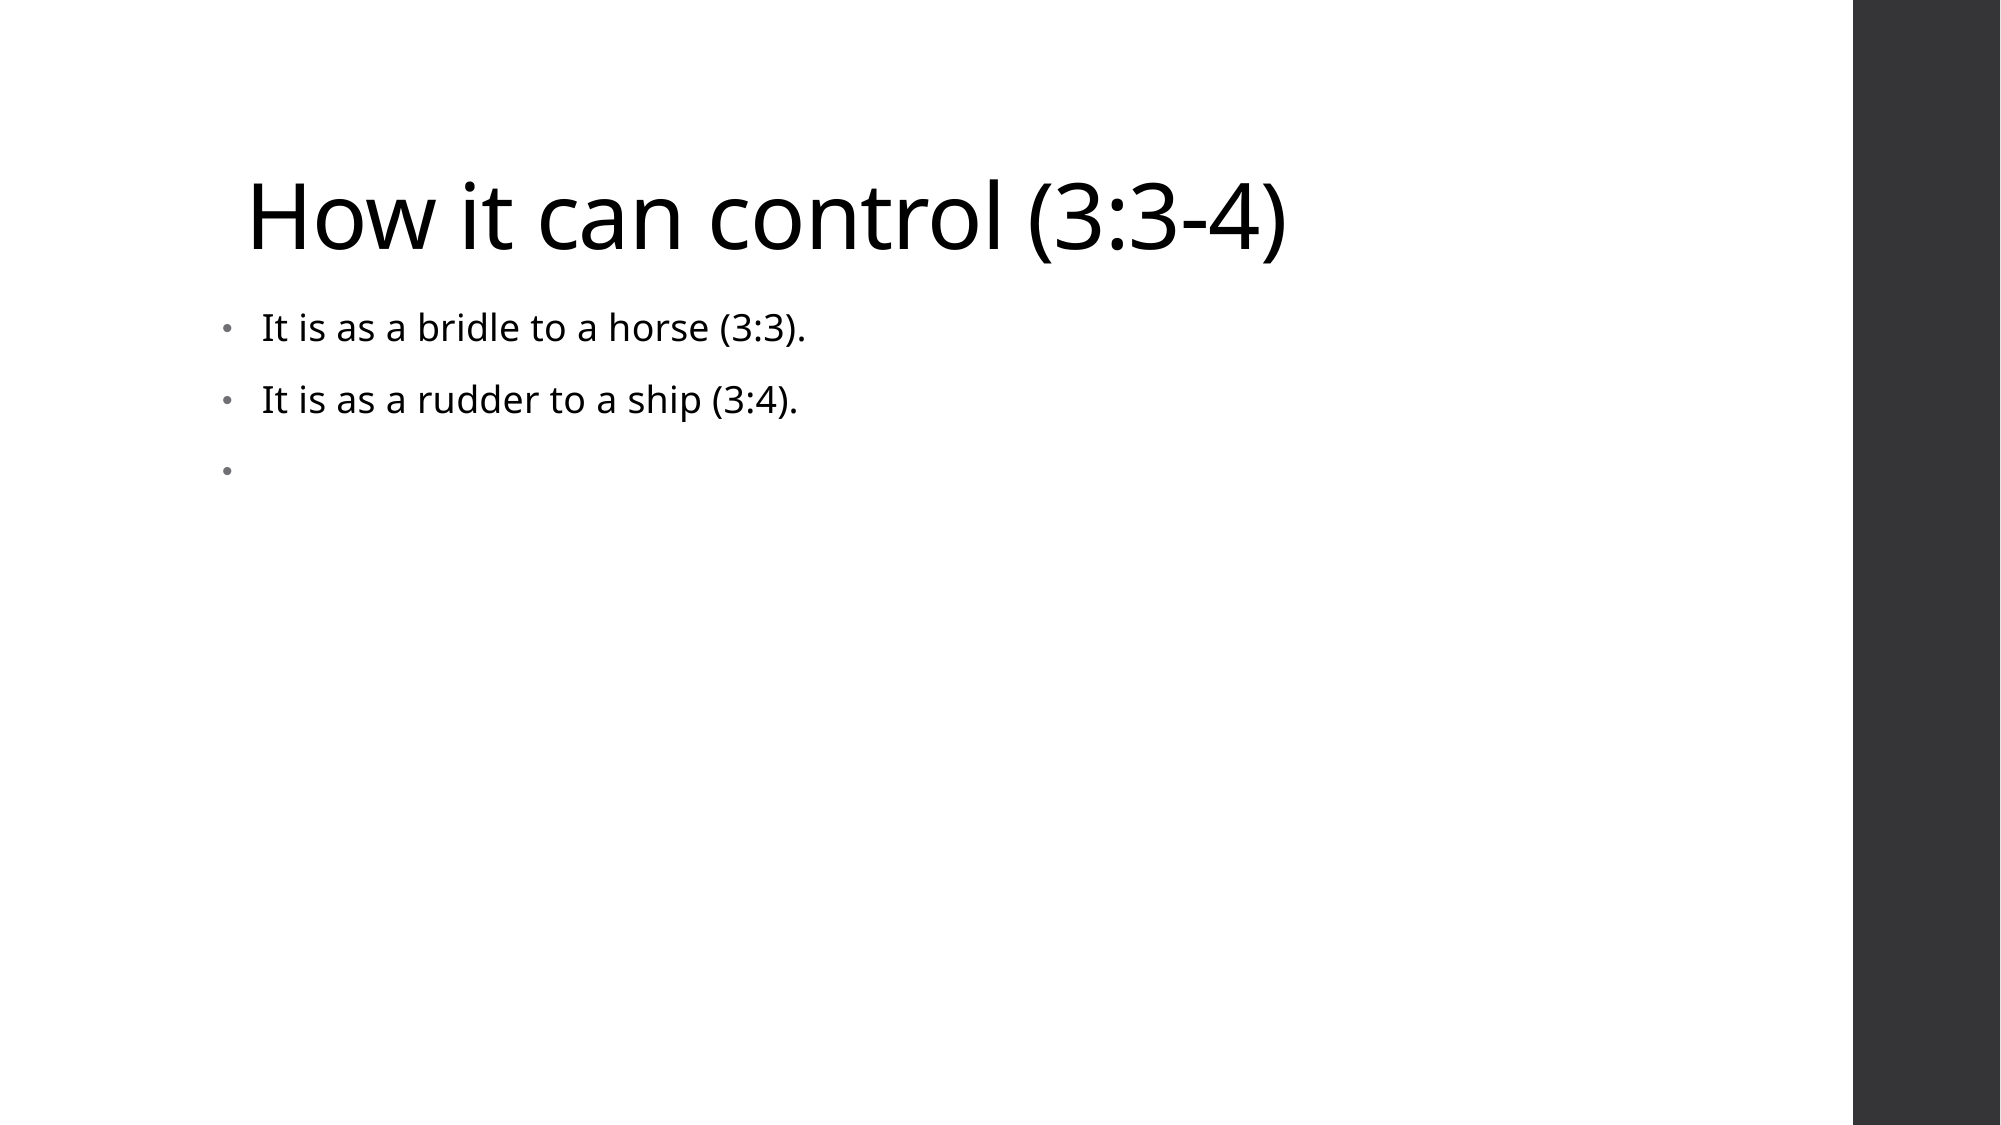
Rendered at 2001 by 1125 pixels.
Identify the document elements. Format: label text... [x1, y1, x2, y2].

list It is as a bridle to a horse (3:3). It is as a rudder to a ship (3:4). [206, 299, 1617, 1014]
title How it can control (3:3-4) [206, 60, 1797, 278]
